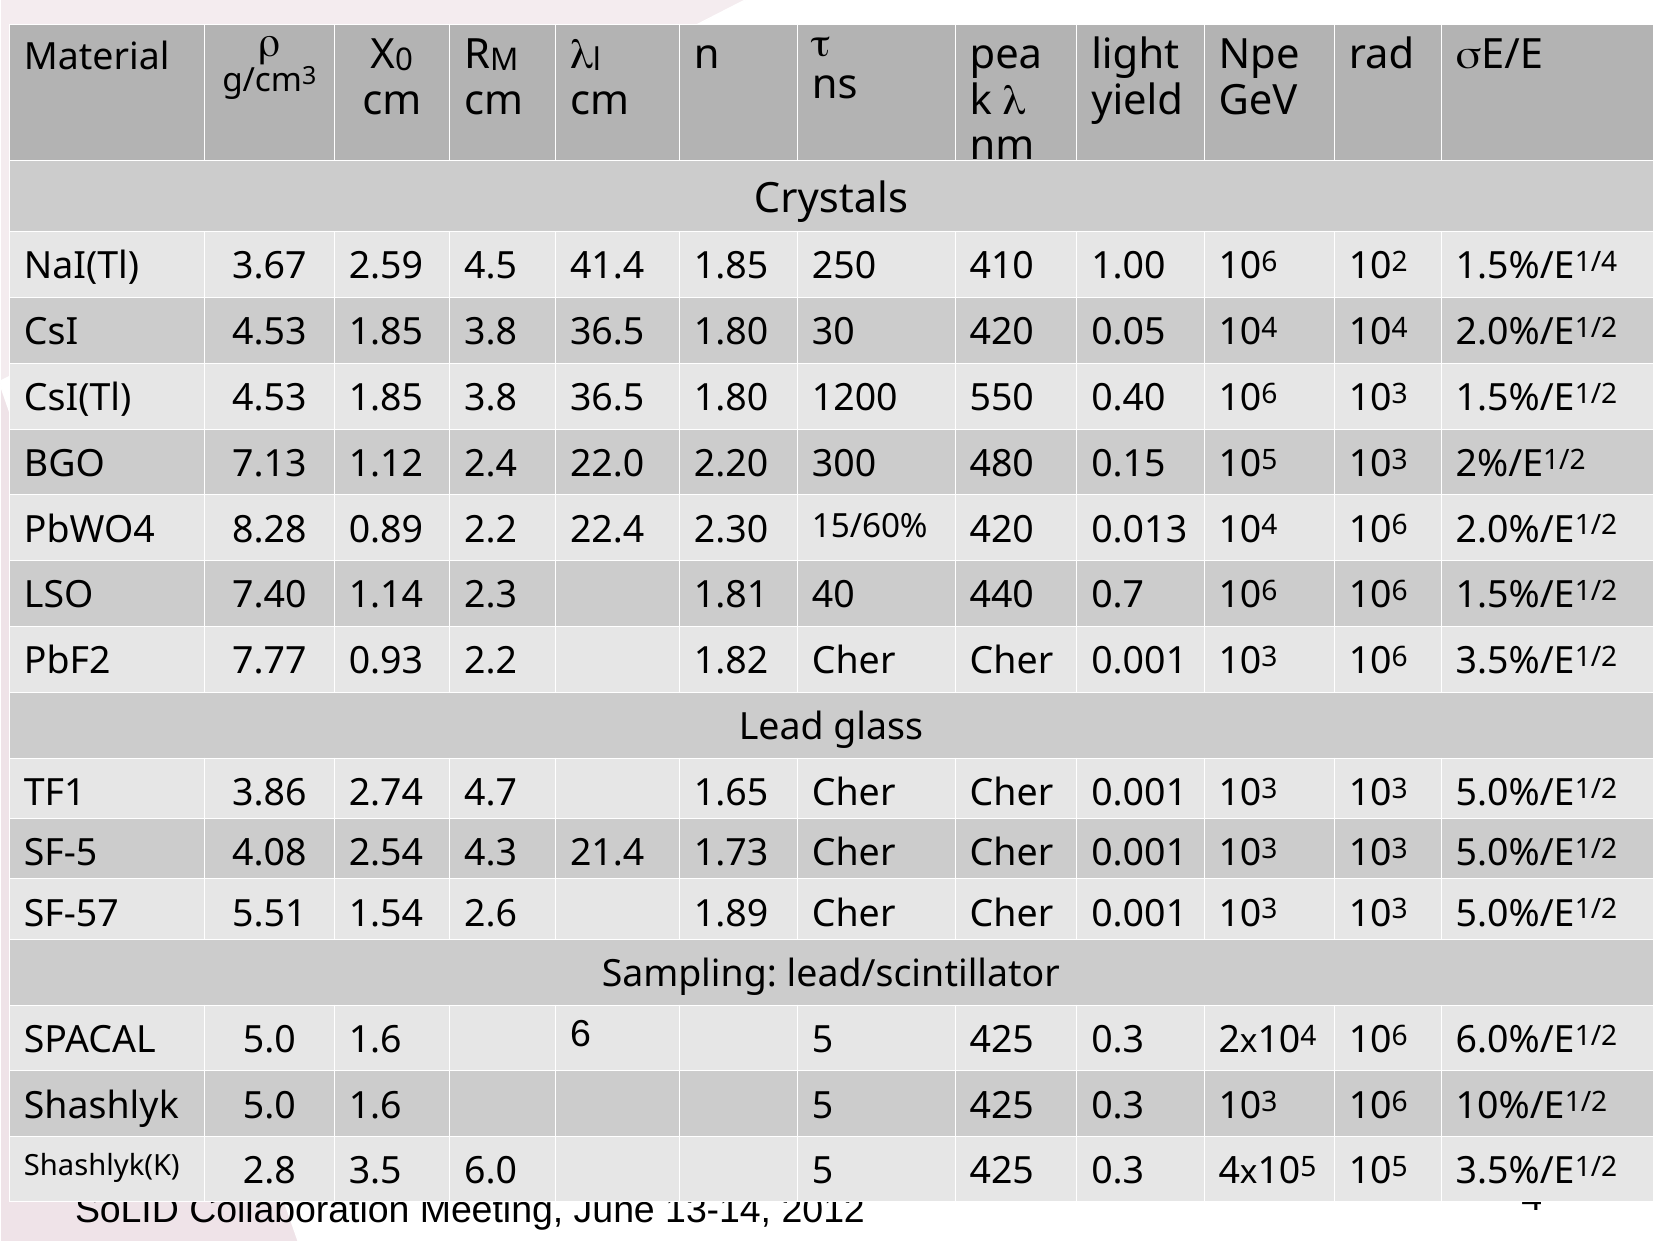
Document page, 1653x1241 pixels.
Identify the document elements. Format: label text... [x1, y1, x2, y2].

table_cell [556, 561, 679, 626]
table_cell 5.0%/E1/2 [1442, 879, 1653, 939]
table_cell 2.6 [450, 879, 555, 939]
table_cell 3.67 [205, 232, 334, 297]
table_cell 40 [798, 561, 955, 626]
table_cell 7.13 [205, 430, 334, 494]
table_cell [556, 879, 679, 939]
table_cell 250 [798, 232, 955, 297]
table_cell [556, 1137, 679, 1201]
table_header Npe GeV [1205, 25, 1334, 160]
table_cell [556, 759, 679, 818]
table_cell 0.15 [1077, 430, 1204, 494]
table_cell 440 [956, 561, 1076, 626]
table_cell [680, 1071, 797, 1136]
table_cell Cher [956, 819, 1076, 878]
table_cell 4.7 [450, 759, 555, 818]
table_cell 102 [1335, 232, 1441, 297]
table_cell 1.14 [335, 561, 449, 626]
table_cell 0.40 [1077, 364, 1204, 429]
table_cell 3.8 [450, 364, 555, 429]
table_cell 106 [1335, 495, 1441, 560]
table_cell 3.86 [205, 759, 334, 818]
table_cell [556, 1071, 679, 1136]
table_cell 5.0 [205, 1071, 334, 1136]
table_cell 0.3 [1077, 1137, 1204, 1201]
table_cell 2.0%/E1/2 [1442, 298, 1653, 363]
table_cell 104 [1205, 298, 1334, 363]
table_cell Shashlyk(K) [10, 1137, 204, 1201]
table_header ll cm [556, 25, 679, 160]
table_cell 3.5%/E1/2 [1442, 1137, 1653, 1201]
table_cell 0.05 [1077, 298, 1204, 363]
table_cell 4.08 [205, 819, 334, 878]
table_cell [680, 1006, 797, 1070]
table_cell 5.0%/E1/2 [1442, 759, 1653, 818]
table_cell 3.5 [335, 1137, 449, 1201]
table_cell Crystals [10, 161, 1653, 231]
table_cell 22.0 [556, 430, 679, 494]
table_cell 1.00 [1077, 232, 1204, 297]
table_cell 2.0%/E1/2 [1442, 495, 1653, 560]
table_cell 103 [1335, 759, 1441, 818]
table_cell Cher [798, 819, 955, 878]
table_cell 103 [1335, 819, 1441, 878]
table_cell Cher [798, 759, 955, 818]
table_cell 103 [1335, 430, 1441, 494]
table_cell 1.12 [335, 430, 449, 494]
table_cell 1200 [798, 364, 955, 429]
table_cell 1.85 [335, 298, 449, 363]
table_cell 1.73 [680, 819, 797, 878]
table_cell 1.89 [680, 879, 797, 939]
table_cell 36.5 [556, 364, 679, 429]
table_cell 104 [1335, 298, 1441, 363]
table_cell NaI(Tl) [10, 232, 204, 297]
table_header n [680, 25, 797, 160]
table_cell 2%/E1/2 [1442, 430, 1653, 494]
table_cell [556, 627, 679, 692]
table_cell 0.93 [335, 627, 449, 692]
table_cell 410 [956, 232, 1076, 297]
table_cell [450, 1071, 555, 1136]
table_cell 30 [798, 298, 955, 363]
table_cell CsI [10, 298, 204, 363]
table_cell 21.4 [556, 819, 679, 878]
table_cell 6.0 [450, 1137, 555, 1201]
table_header light yield [1077, 25, 1204, 160]
table_cell 1.6 [335, 1006, 449, 1070]
table_header X0 cm [335, 25, 449, 160]
table_cell 103 [1335, 364, 1441, 429]
table_cell 106 [1335, 627, 1441, 692]
table_cell 0.001 [1077, 819, 1204, 878]
table_cell 106 [1335, 561, 1441, 626]
table_cell 0.3 [1077, 1071, 1204, 1136]
table_cell 420 [956, 495, 1076, 560]
table_cell 103 [1205, 879, 1334, 939]
table_cell 4.53 [205, 364, 334, 429]
table_cell 104 [1205, 495, 1334, 560]
table_cell 2.30 [680, 495, 797, 560]
table_cell [450, 1006, 555, 1070]
table_cell 550 [956, 364, 1076, 429]
table_cell 2.2 [450, 627, 555, 692]
table_cell 1.5%/E1/2 [1442, 561, 1653, 626]
table_cell 300 [798, 430, 955, 494]
table_cell 1.80 [680, 364, 797, 429]
table_cell 103 [1205, 759, 1334, 818]
table_cell 106 [1205, 232, 1334, 297]
table_cell 5.0 [205, 1006, 334, 1070]
table_header rad [1335, 25, 1441, 160]
table_cell 2.54 [335, 819, 449, 878]
table_cell 4.3 [450, 819, 555, 878]
table_cell 0.001 [1077, 759, 1204, 818]
table_cell 1.81 [680, 561, 797, 626]
table_cell PbF2 [10, 627, 204, 692]
table_header RM cm [450, 25, 555, 160]
table_cell 425 [956, 1137, 1076, 1201]
table_cell 7.40 [205, 561, 334, 626]
table_cell 1.65 [680, 759, 797, 818]
table_header Material [10, 25, 204, 160]
table_cell 0.001 [1077, 879, 1204, 939]
table_cell BGO [10, 430, 204, 494]
table_cell [680, 1137, 797, 1201]
table_cell 8.28 [205, 495, 334, 560]
table_header r g/cm3 [205, 25, 334, 160]
table_cell Shashlyk [10, 1071, 204, 1136]
table_cell 0.7 [1077, 561, 1204, 626]
table_cell 1.82 [680, 627, 797, 692]
table_cell 41.4 [556, 232, 679, 297]
table_cell 106 [1205, 364, 1334, 429]
table_header sE/E [1442, 25, 1653, 160]
table_cell 1.80 [680, 298, 797, 363]
table_cell SF-57 [10, 879, 204, 939]
table_cell 2.8 [205, 1137, 334, 1201]
table_cell 0.3 [1077, 1006, 1204, 1070]
table_cell 4x105 [1205, 1137, 1334, 1201]
table_cell 105 [1205, 430, 1334, 494]
table_cell 105 [1335, 1137, 1441, 1201]
table_cell 103 [1335, 879, 1441, 939]
table_cell 2.20 [680, 430, 797, 494]
table_cell 2.2 [450, 495, 555, 560]
table_cell 106 [1335, 1071, 1441, 1136]
table_cell 10%/E1/2 [1442, 1071, 1653, 1136]
table_cell Lead glass [10, 693, 1653, 758]
table_cell 1.85 [335, 364, 449, 429]
table_cell 2.3 [450, 561, 555, 626]
table_cell 7.77 [205, 627, 334, 692]
table_cell 1.5%/E1/4 [1442, 232, 1653, 297]
table_cell 103 [1205, 819, 1334, 878]
table_cell Cher [798, 879, 955, 939]
table_cell 5.51 [205, 879, 334, 939]
table_cell 2.59 [335, 232, 449, 297]
table_cell 106 [1335, 1006, 1441, 1070]
table_cell 2x104 [1205, 1006, 1334, 1070]
table_cell Cher [956, 627, 1076, 692]
table_cell 0.89 [335, 495, 449, 560]
table_cell 1.85 [680, 232, 797, 297]
table_cell Sampling: lead/scintillator [10, 940, 1653, 1005]
table_cell 6 [556, 1006, 679, 1070]
table_cell 2.4 [450, 430, 555, 494]
table_cell 15/60% [798, 495, 955, 560]
table_cell 5 [798, 1006, 955, 1070]
table_cell 0.001 [1077, 627, 1204, 692]
table_cell 1.5%/E1/2 [1442, 364, 1653, 429]
table_cell Cher [956, 879, 1076, 939]
table_cell 103 [1205, 1071, 1334, 1136]
table_cell 2.74 [335, 759, 449, 818]
table_cell CsI(Tl) [10, 364, 204, 429]
table_cell 420 [956, 298, 1076, 363]
table_cell 6.0%/E1/2 [1442, 1006, 1653, 1070]
table_cell PbWO4 [10, 495, 204, 560]
table_cell 5.0%/E1/2 [1442, 819, 1653, 878]
table_cell 3.5%/E1/2 [1442, 627, 1653, 692]
table_cell 5 [798, 1137, 955, 1201]
table_cell 425 [956, 1006, 1076, 1070]
table_cell Cher [956, 759, 1076, 818]
table_header t ns [798, 25, 955, 160]
table_cell TF1 [10, 759, 204, 818]
table_cell 106 [1205, 561, 1334, 626]
table_cell 1.6 [335, 1071, 449, 1136]
table_cell 22.4 [556, 495, 679, 560]
table_cell SPACAL [10, 1006, 204, 1070]
table_cell 480 [956, 430, 1076, 494]
table_cell 5 [798, 1071, 955, 1136]
table_cell 3.8 [450, 298, 555, 363]
table_cell 4.53 [205, 298, 334, 363]
table_cell 36.5 [556, 298, 679, 363]
table_header peak l nm [956, 25, 1076, 160]
table_cell Cher [798, 627, 955, 692]
table_cell LSO [10, 561, 204, 626]
table_cell 0.013 [1077, 495, 1204, 560]
table_cell 4.5 [450, 232, 555, 297]
table_cell 103 [1205, 627, 1334, 692]
table_cell 425 [956, 1071, 1076, 1136]
table_cell 1.54 [335, 879, 449, 939]
table_cell SF-5 [10, 819, 204, 878]
